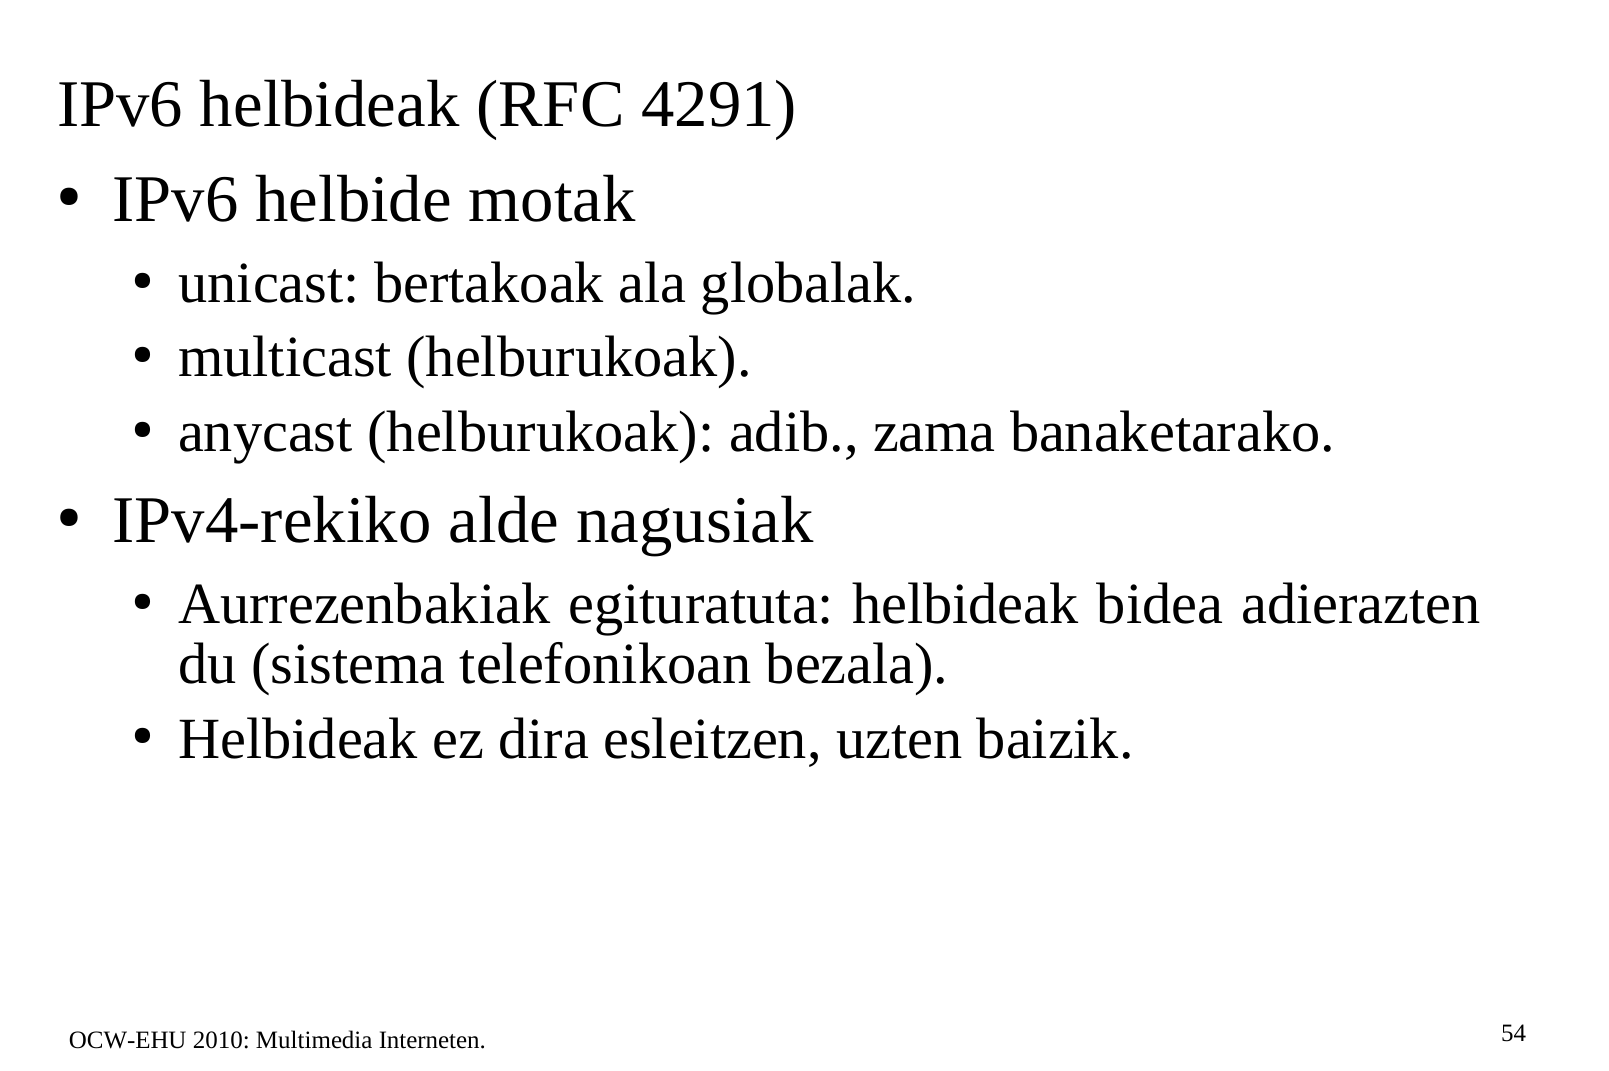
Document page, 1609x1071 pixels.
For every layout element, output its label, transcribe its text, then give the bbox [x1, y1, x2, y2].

list IPv6 helbideak (RFC 4291) IPv6 helbide motak unicast: bertakoak ala globalak. multicast (helburukoak). anycast (helburukoak): adib., zama banaketarako. IPv4-rekiko alde nagusiak Aurrezenbakiak egituratuta: helbideak bidea adierazten du (sistema telefonikoan bezala). Helbideak ez dira esleitzen, uzten baizik. [41, 59, 1555, 999]
